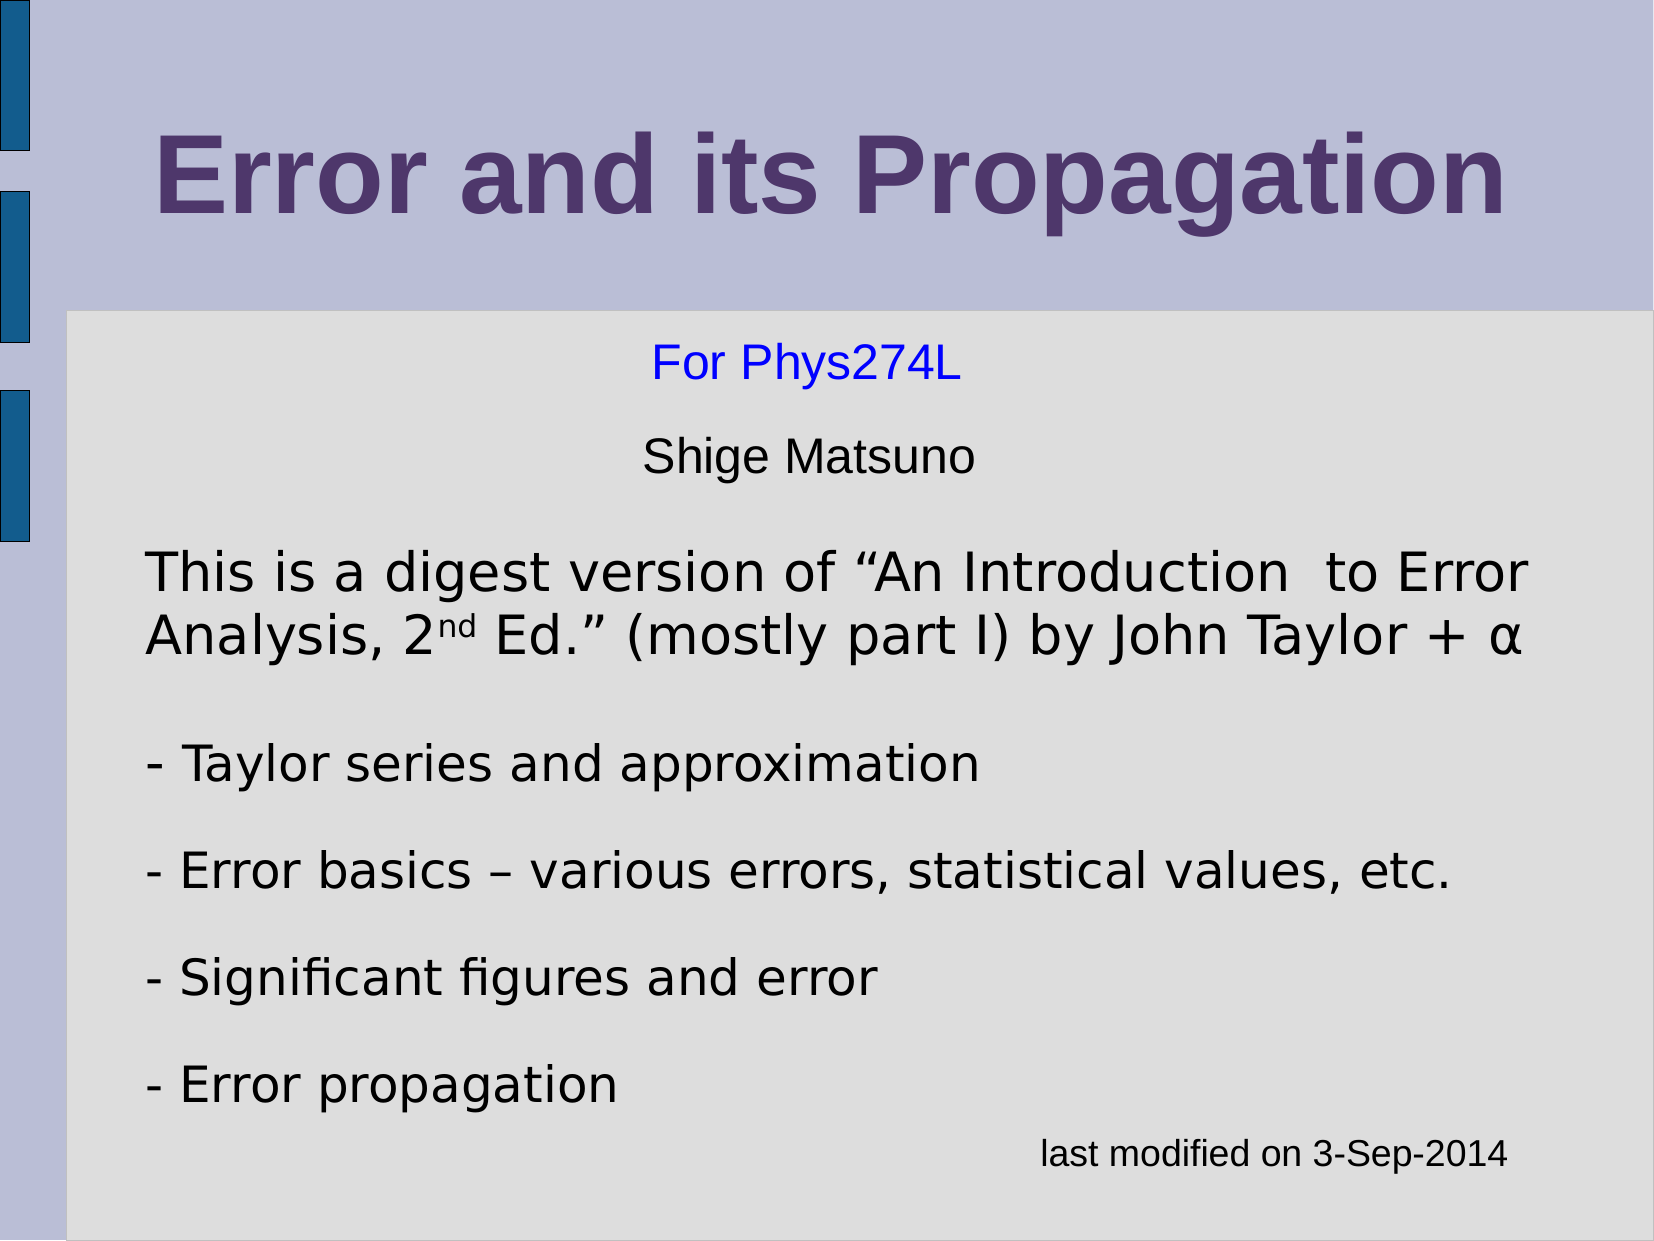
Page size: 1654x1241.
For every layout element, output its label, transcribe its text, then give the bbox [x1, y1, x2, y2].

text_box For Phys274L [637, 326, 978, 398]
title Error and its Propagation [125, 78, 1538, 271]
text_box Shige Matsuno [628, 420, 991, 492]
text_box This is a digest version of “An Introduction to Error Analysis, 2nd Ed.” (mostly part I) by John Taylor + α - Taylor series and approximation - Error basics – various errors, statistical values, etc. - Significant figures and error - Error propagation [130, 534, 1603, 1123]
text_box last modified on 3-Sep-2014 [1025, 1125, 1524, 1182]
